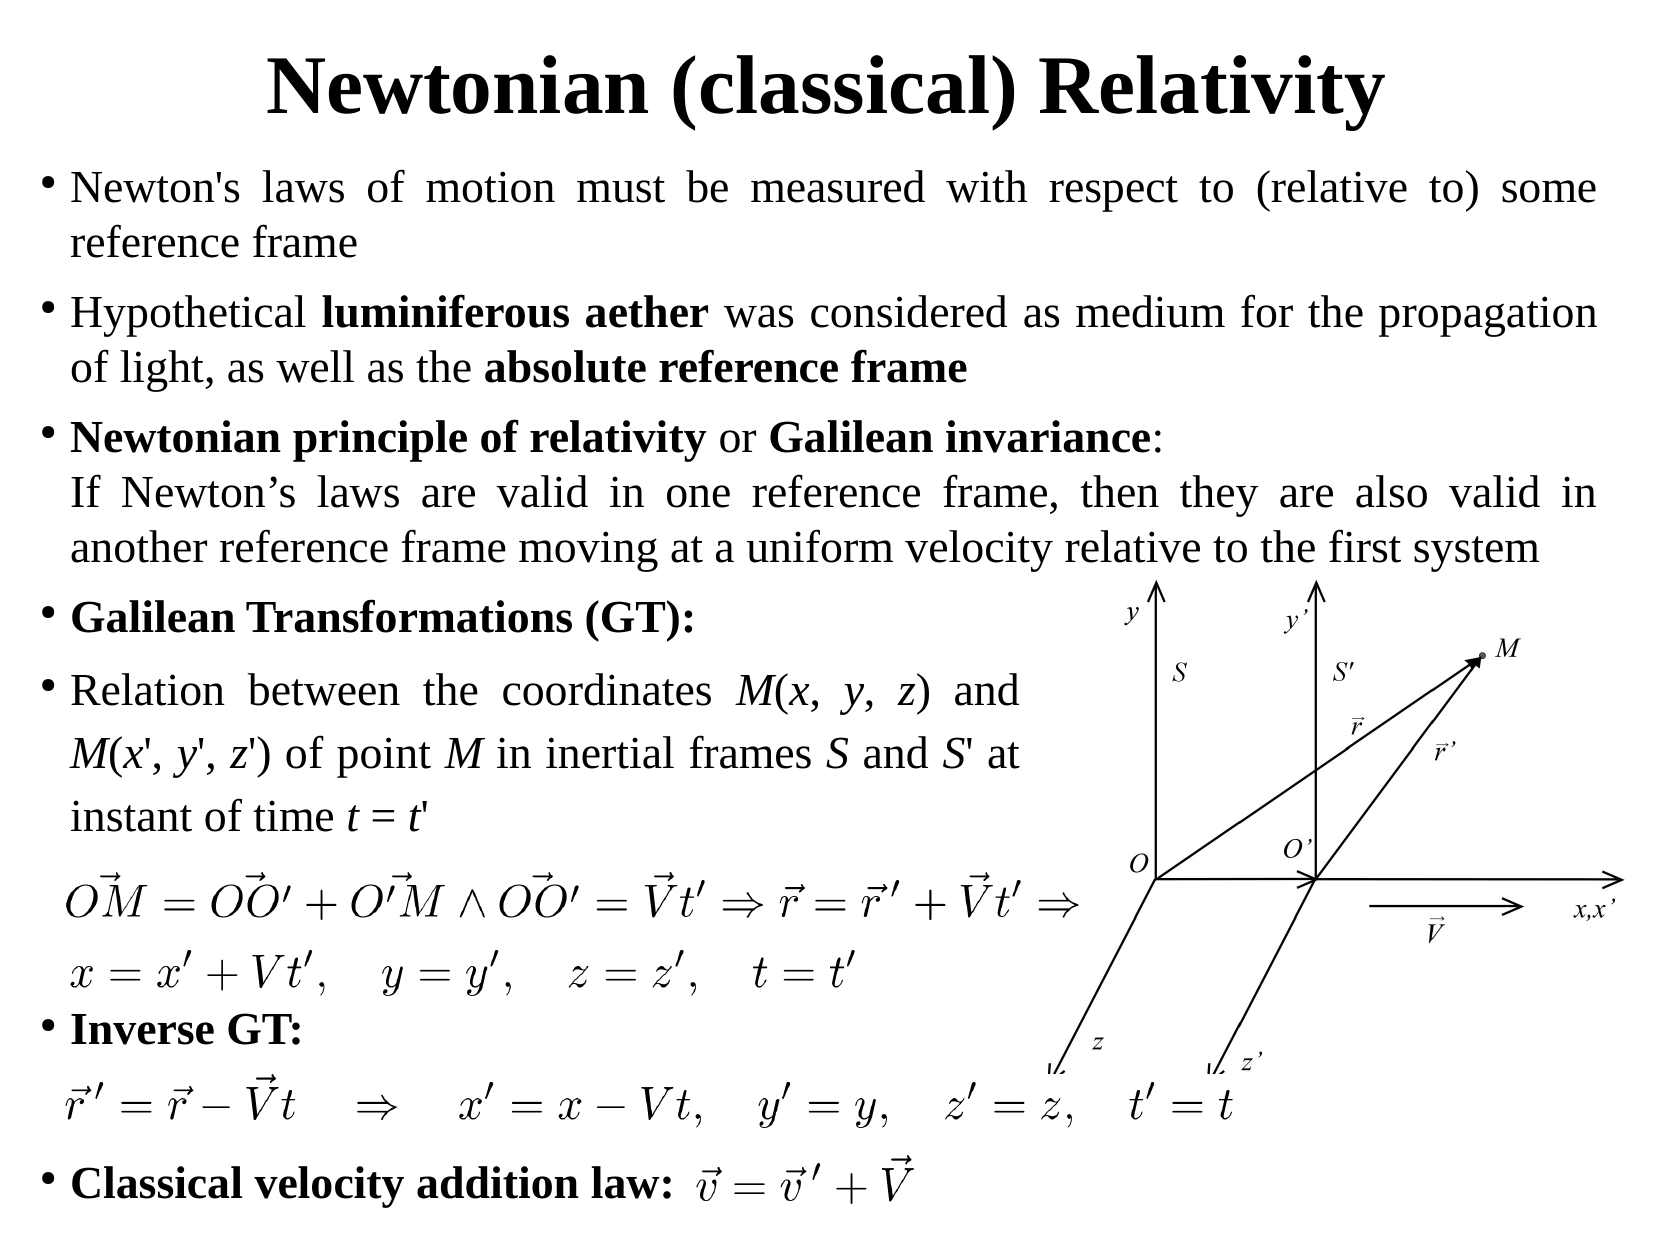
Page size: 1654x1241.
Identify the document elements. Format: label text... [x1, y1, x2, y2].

list Relation between the coordinates M(x, y, z) and M(x', y', z') of point M in inertial frames S and S' at instant of time t = t' Inverse GT: Classical velocity addition law: [40, 651, 1021, 1208]
list Newton's laws of motion must be measured with respect to (relative to) some reference frame Hypothetical luminiferous aether was considered as medium for the propagation of light, as well as the absolute reference frame Newtonian principle of relativity or Galilean invariance: If Newton’s laws are valid in one reference frame, then they are also valid in another reference frame moving at a uniform velocity relative to the first system Galilean Transformations (GT): [40, 156, 1599, 642]
picture [70, 949, 855, 996]
picture [696, 1155, 914, 1204]
title Newtonian (classical) Relativity [27, 28, 1626, 132]
picture [65, 579, 1625, 1128]
